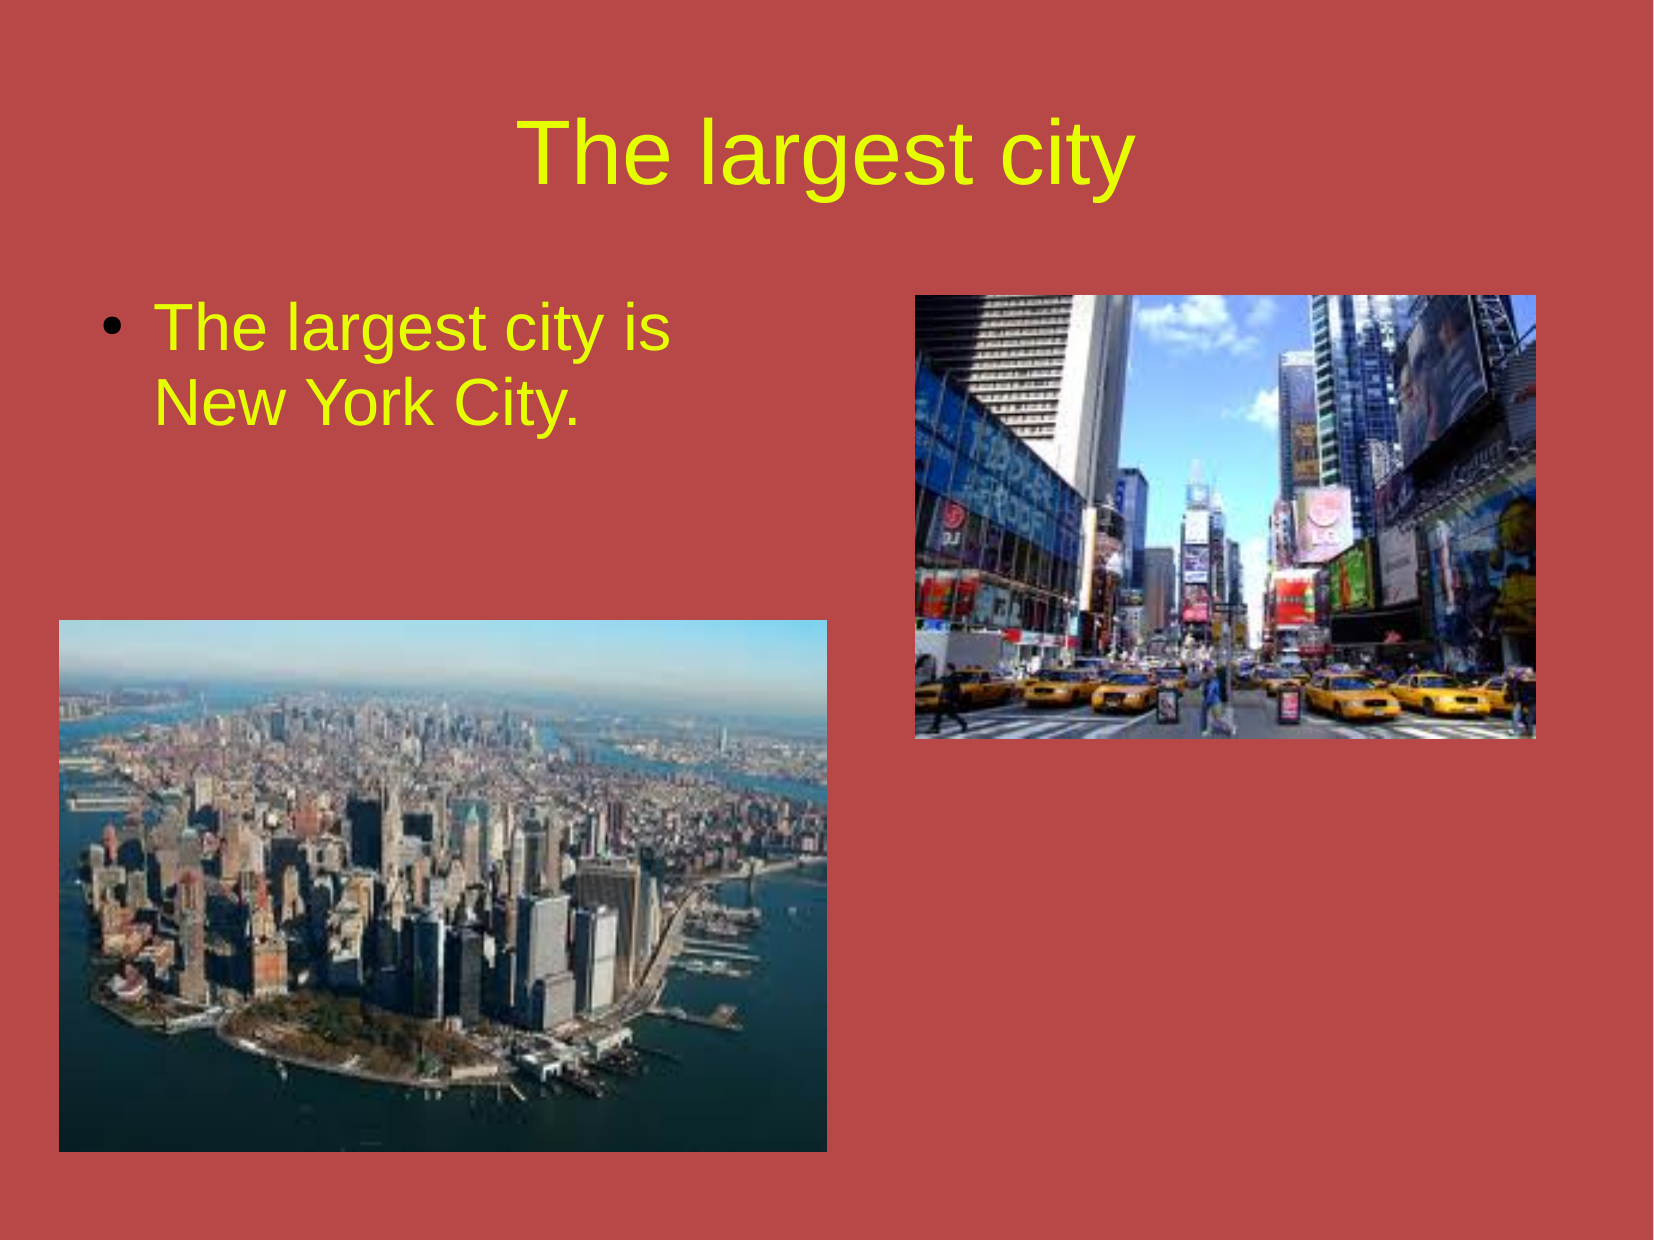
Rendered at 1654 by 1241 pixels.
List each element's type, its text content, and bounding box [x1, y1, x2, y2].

title The largest city [82, 49, 1571, 257]
list The largest city is New York City. [82, 290, 809, 620]
picture [59, 620, 827, 1152]
picture [915, 295, 1536, 739]
